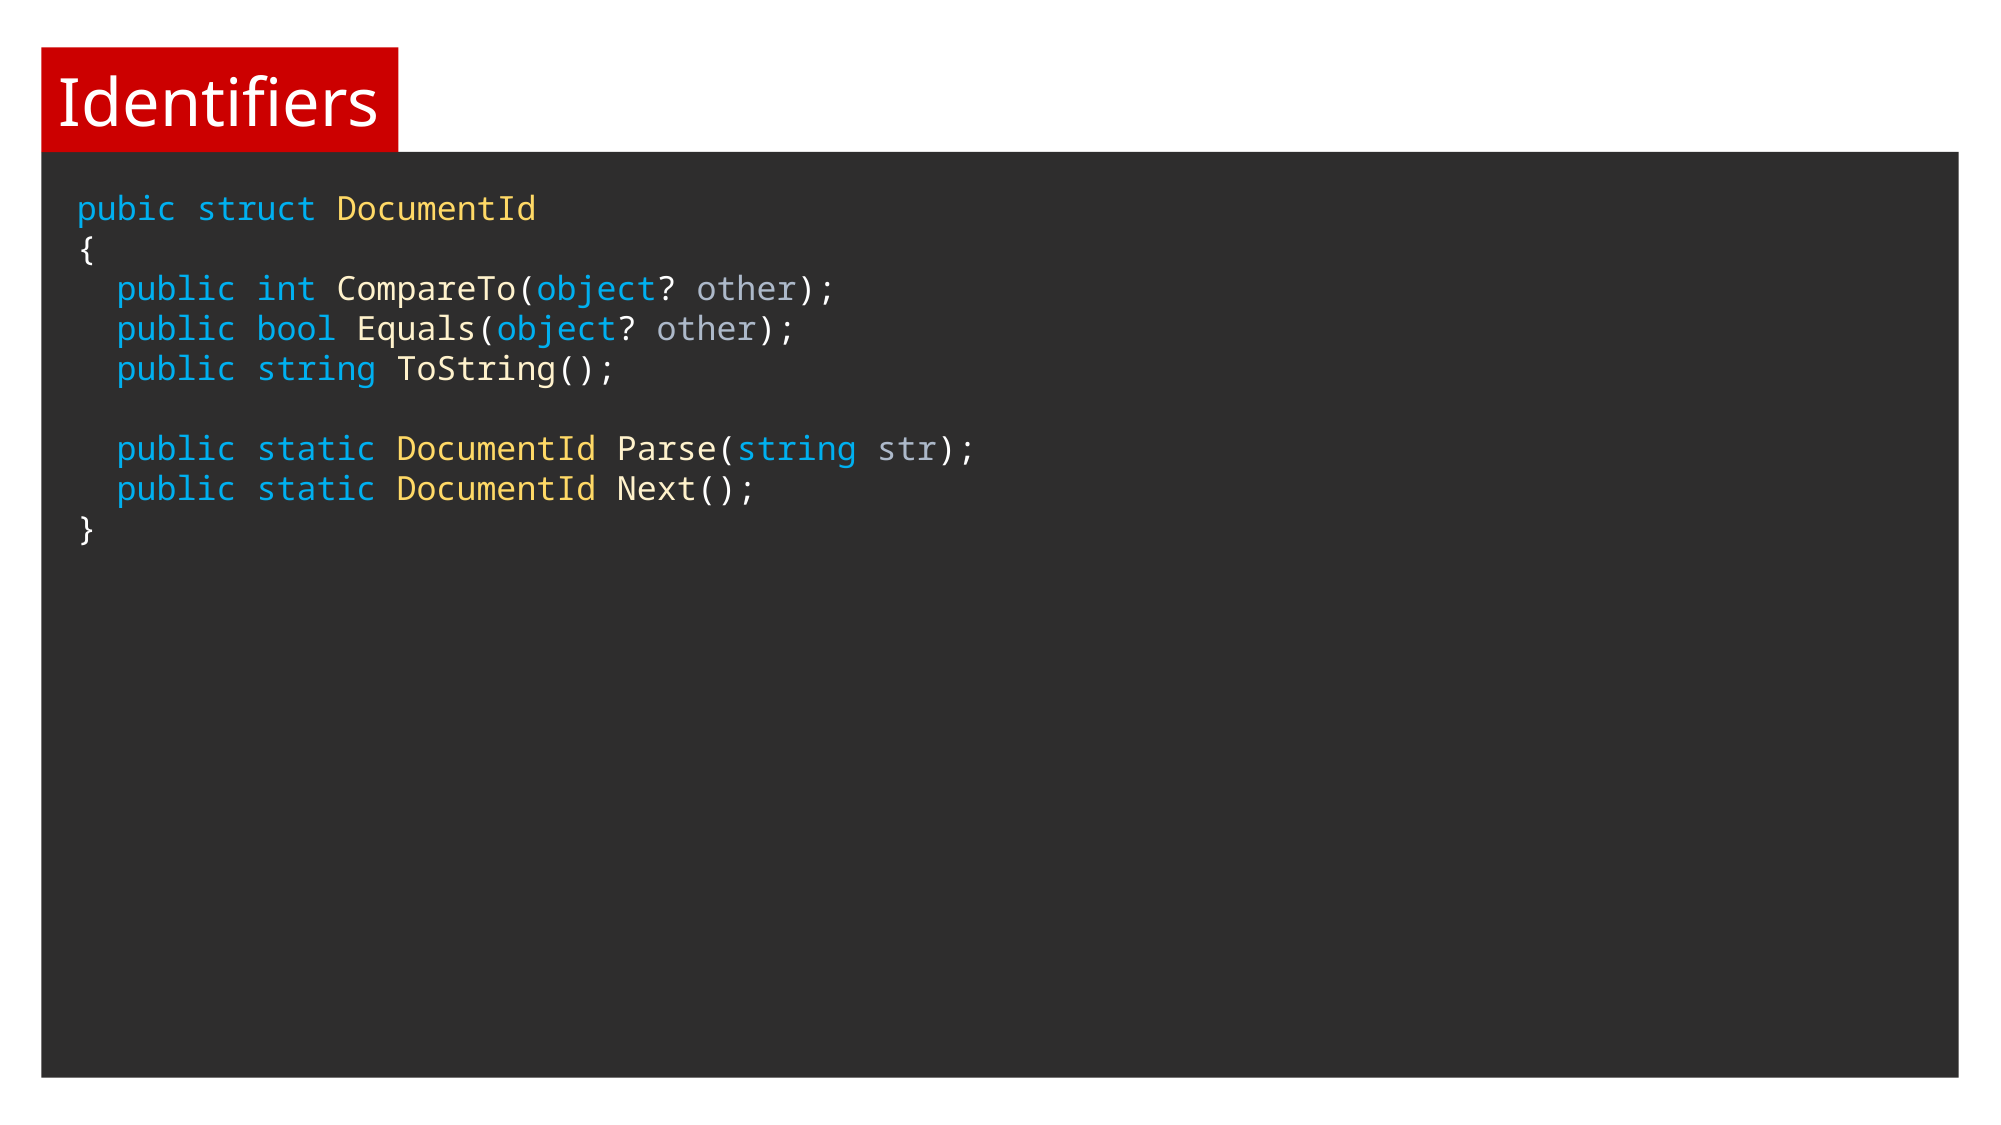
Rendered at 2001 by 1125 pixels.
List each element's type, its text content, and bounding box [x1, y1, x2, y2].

text_box [41, 152, 1959, 1078]
text_box Identifiers [41, 47, 384, 153]
text_box pubic struct DocumentId { public int CompareTo(object? other); public bool Equals(object? other); public string ToString(); public static DocumentId Parse(string str); public static DocumentId Next(); } [41, 152, 1602, 598]
